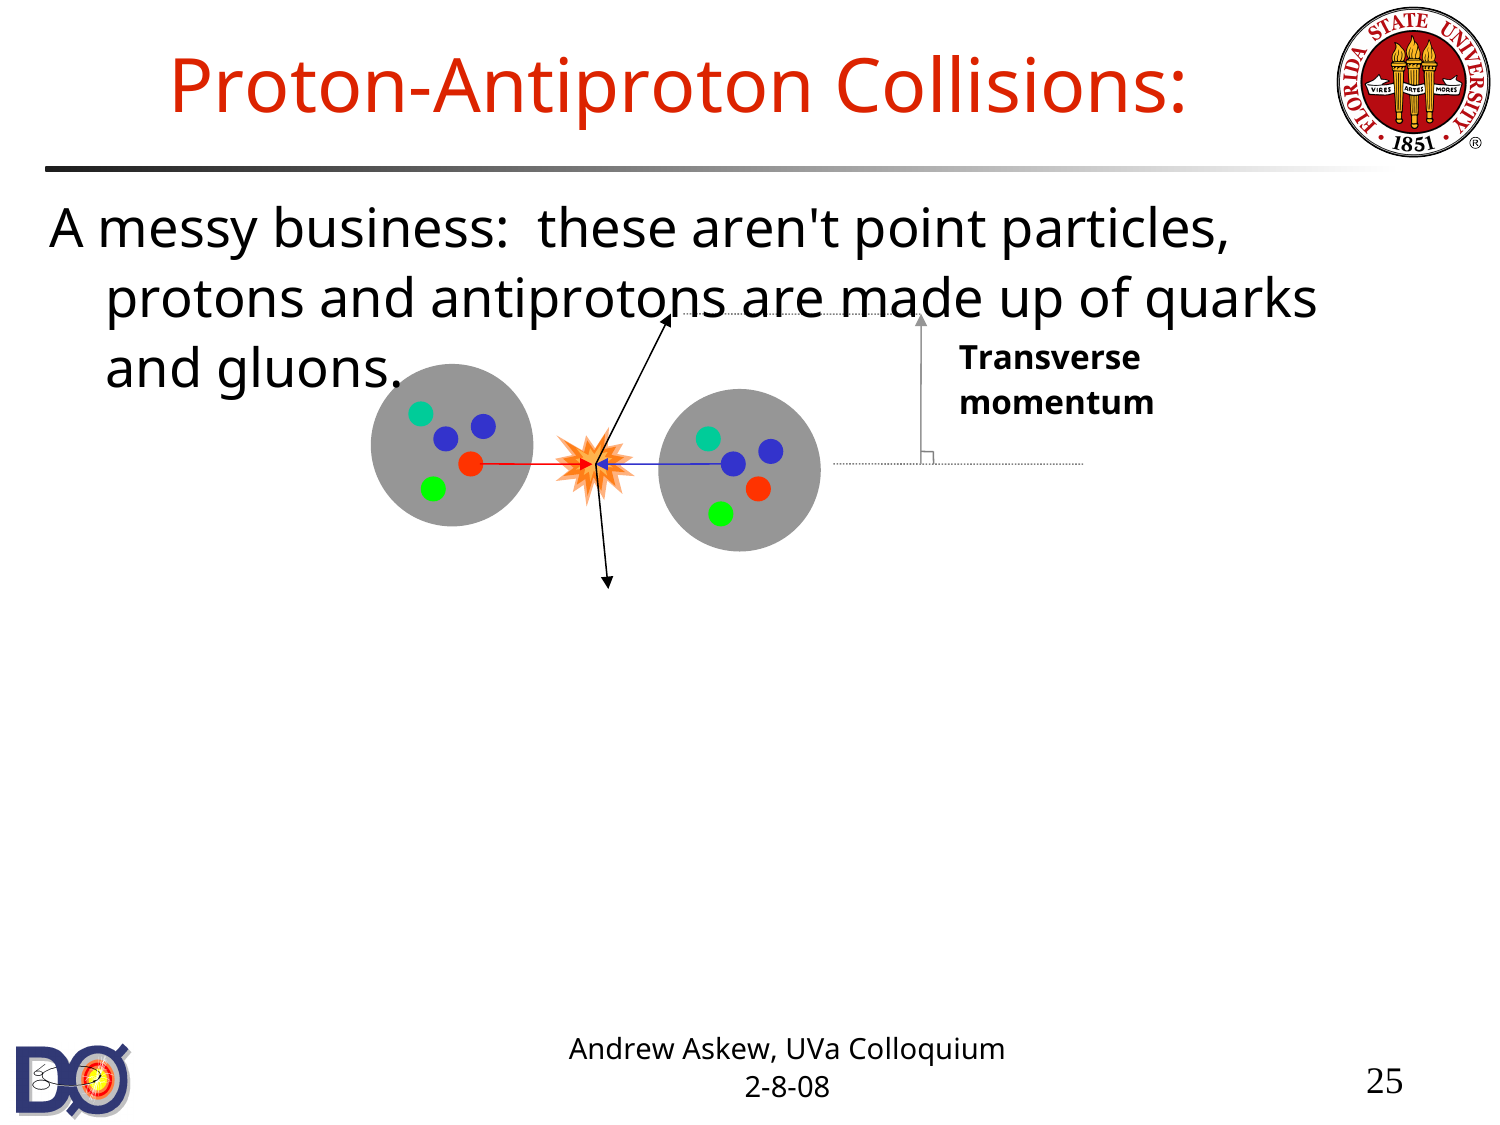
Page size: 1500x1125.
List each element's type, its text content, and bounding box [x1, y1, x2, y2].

picture [9, 1042, 134, 1122]
picture [1335, 5, 1492, 159]
title Proton-Antiproton Collisions: [168, 29, 1313, 137]
list A messy business: these aren't point particles, protons and antiprotons are made up of quarks and gluons. [49, 190, 1408, 974]
